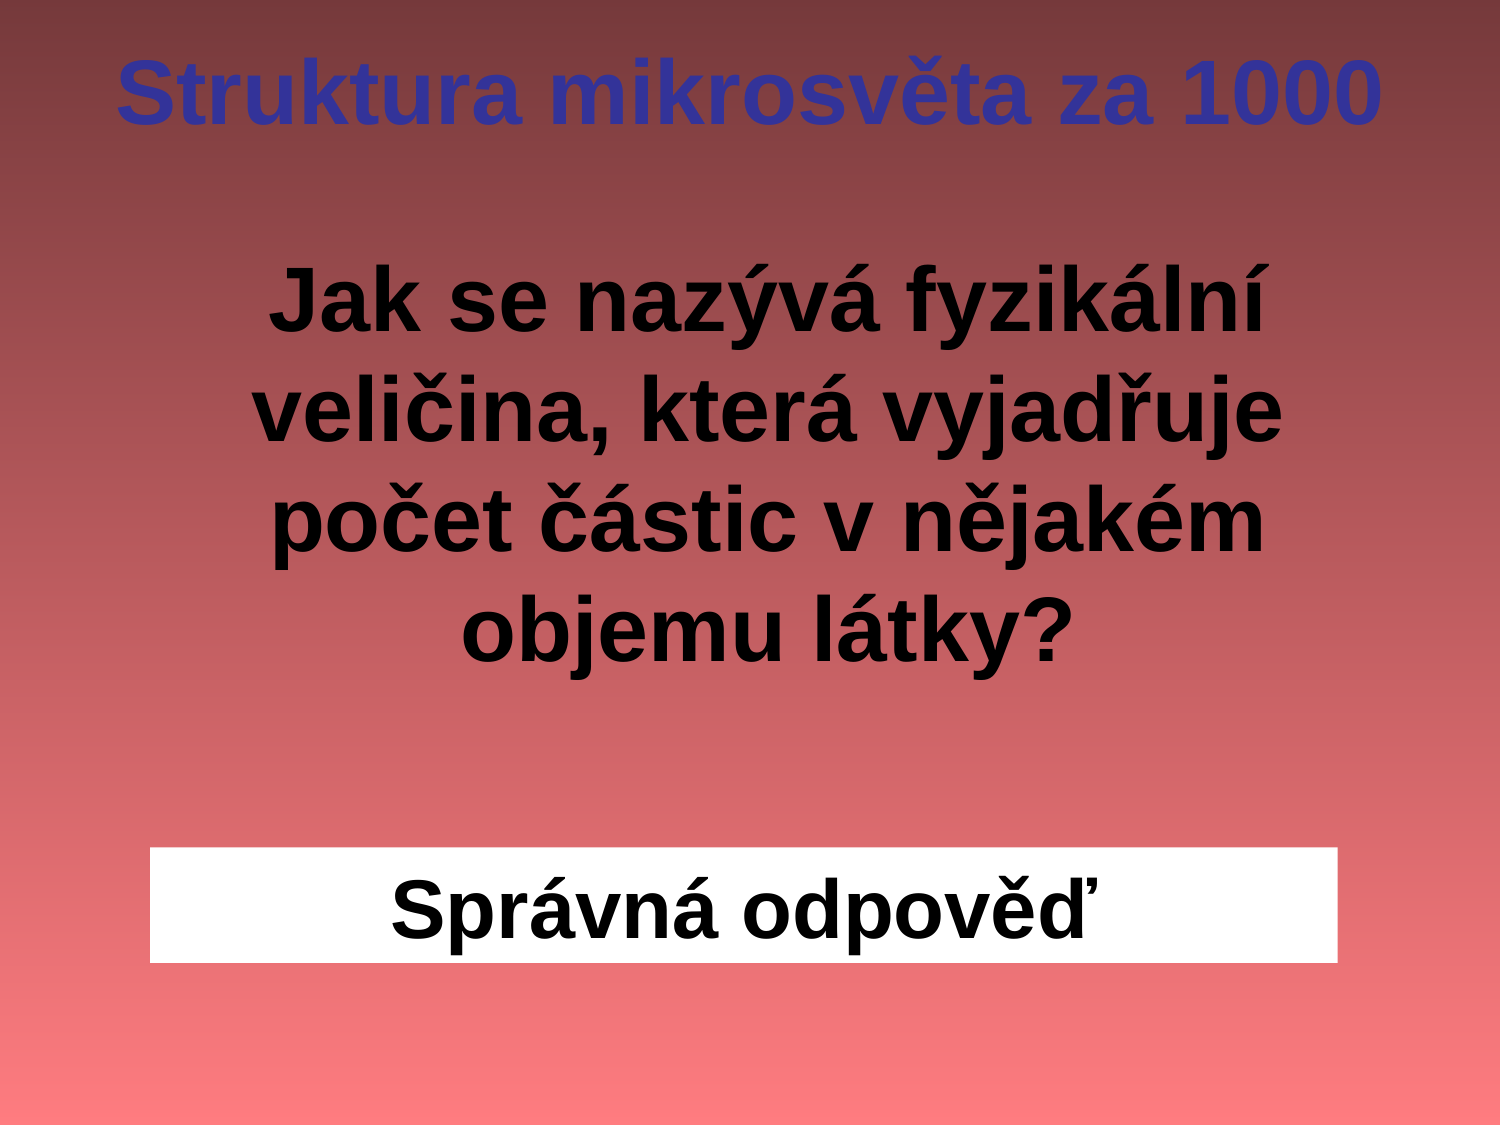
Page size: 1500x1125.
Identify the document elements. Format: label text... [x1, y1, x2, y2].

text_box Správná odpověď [150, 847, 1338, 963]
text_box Jak se nazývá fyzikální veličina, která vyjadřuje počet částic v nějakém objemu látky? [112, 231, 1426, 688]
text_box Struktura mikrosvěta za 1000 [0, 24, 1500, 151]
